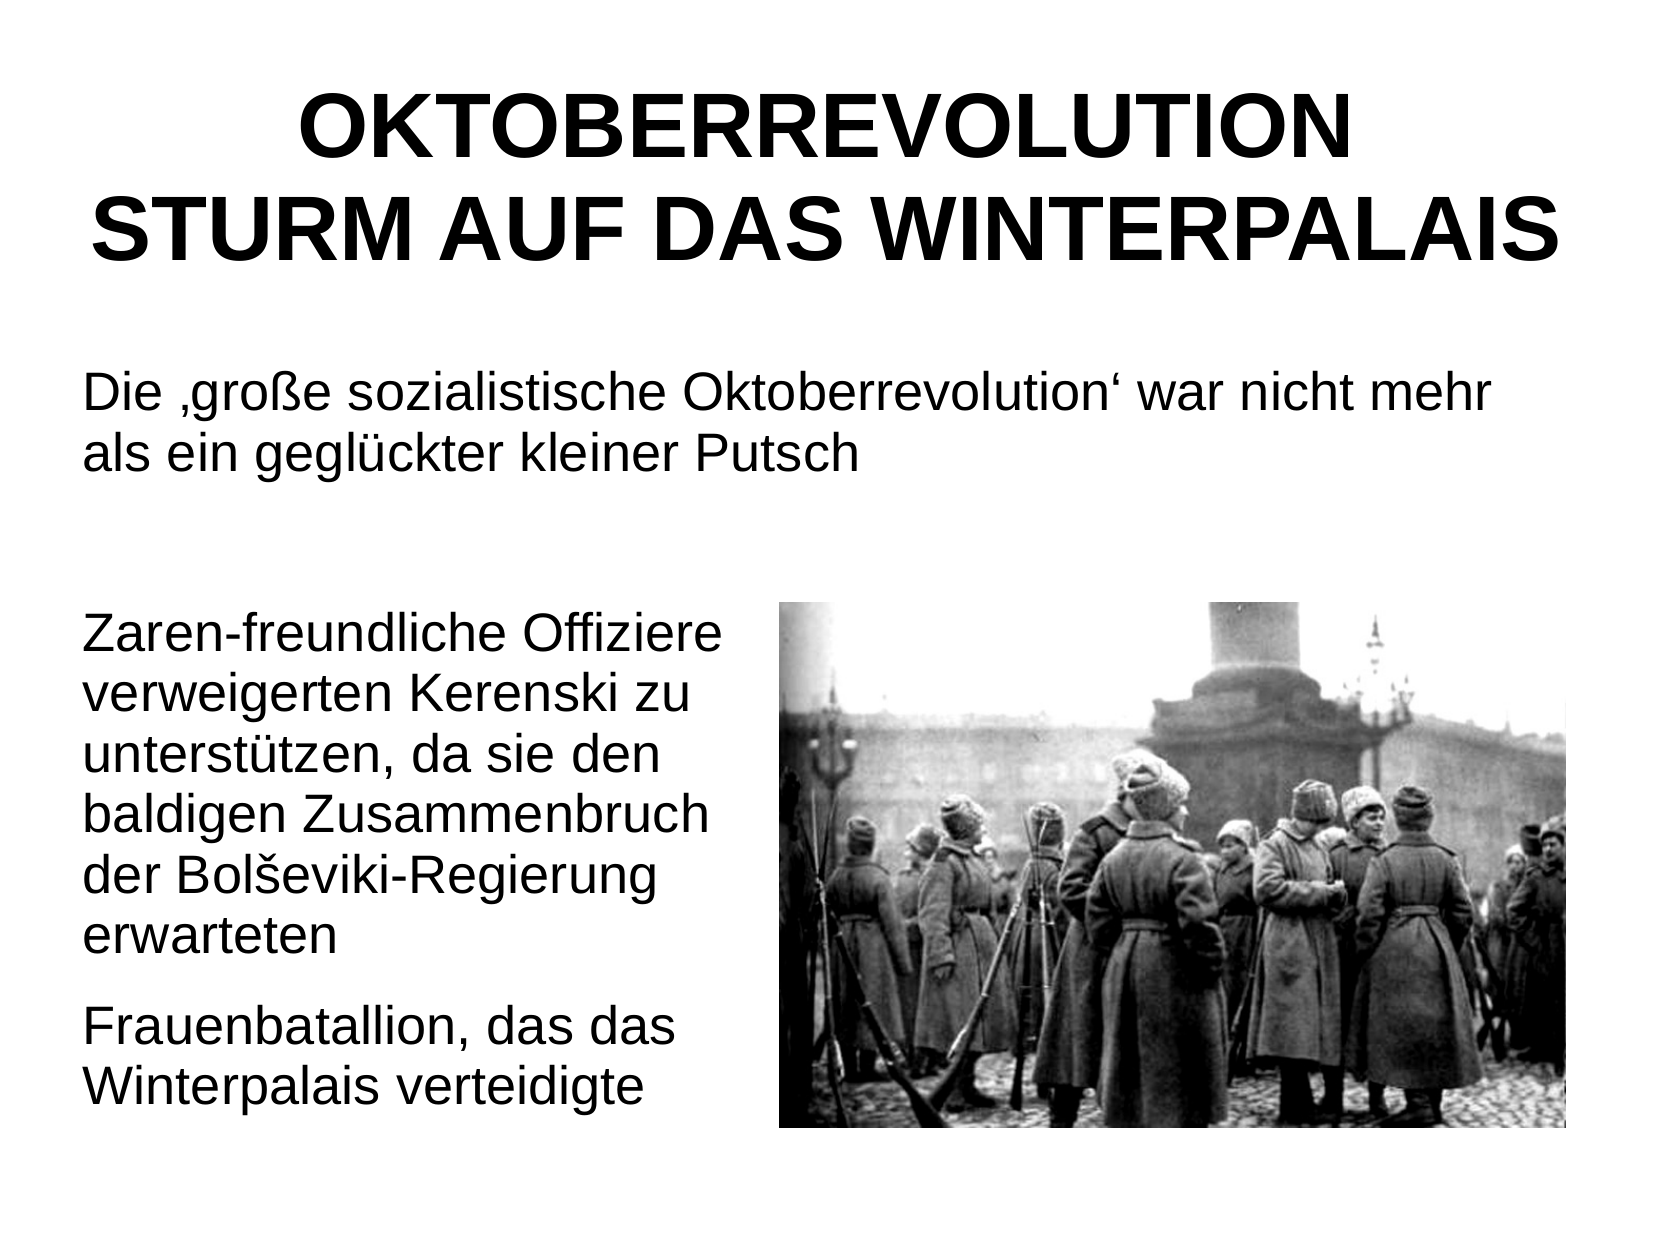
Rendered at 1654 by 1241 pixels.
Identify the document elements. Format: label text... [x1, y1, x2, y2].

list Die ‚große sozialistische Oktoberrevolution‘ war nicht mehr als ein geglückter kleiner Putsch Zaren-freundliche Offiziere verweigerten Kerenski zu unterstützen, da sie den baldigen Zusammenbruch der Bolševiki-Regierung erwarteten Frauenbatallion, das das Winterpalais verteidigte [82, 271, 1571, 1241]
title OKTOBERREVOLUTION STURM AUF DAS WINTERPALAIS [82, 23, 1571, 271]
picture [779, 602, 1566, 1128]
